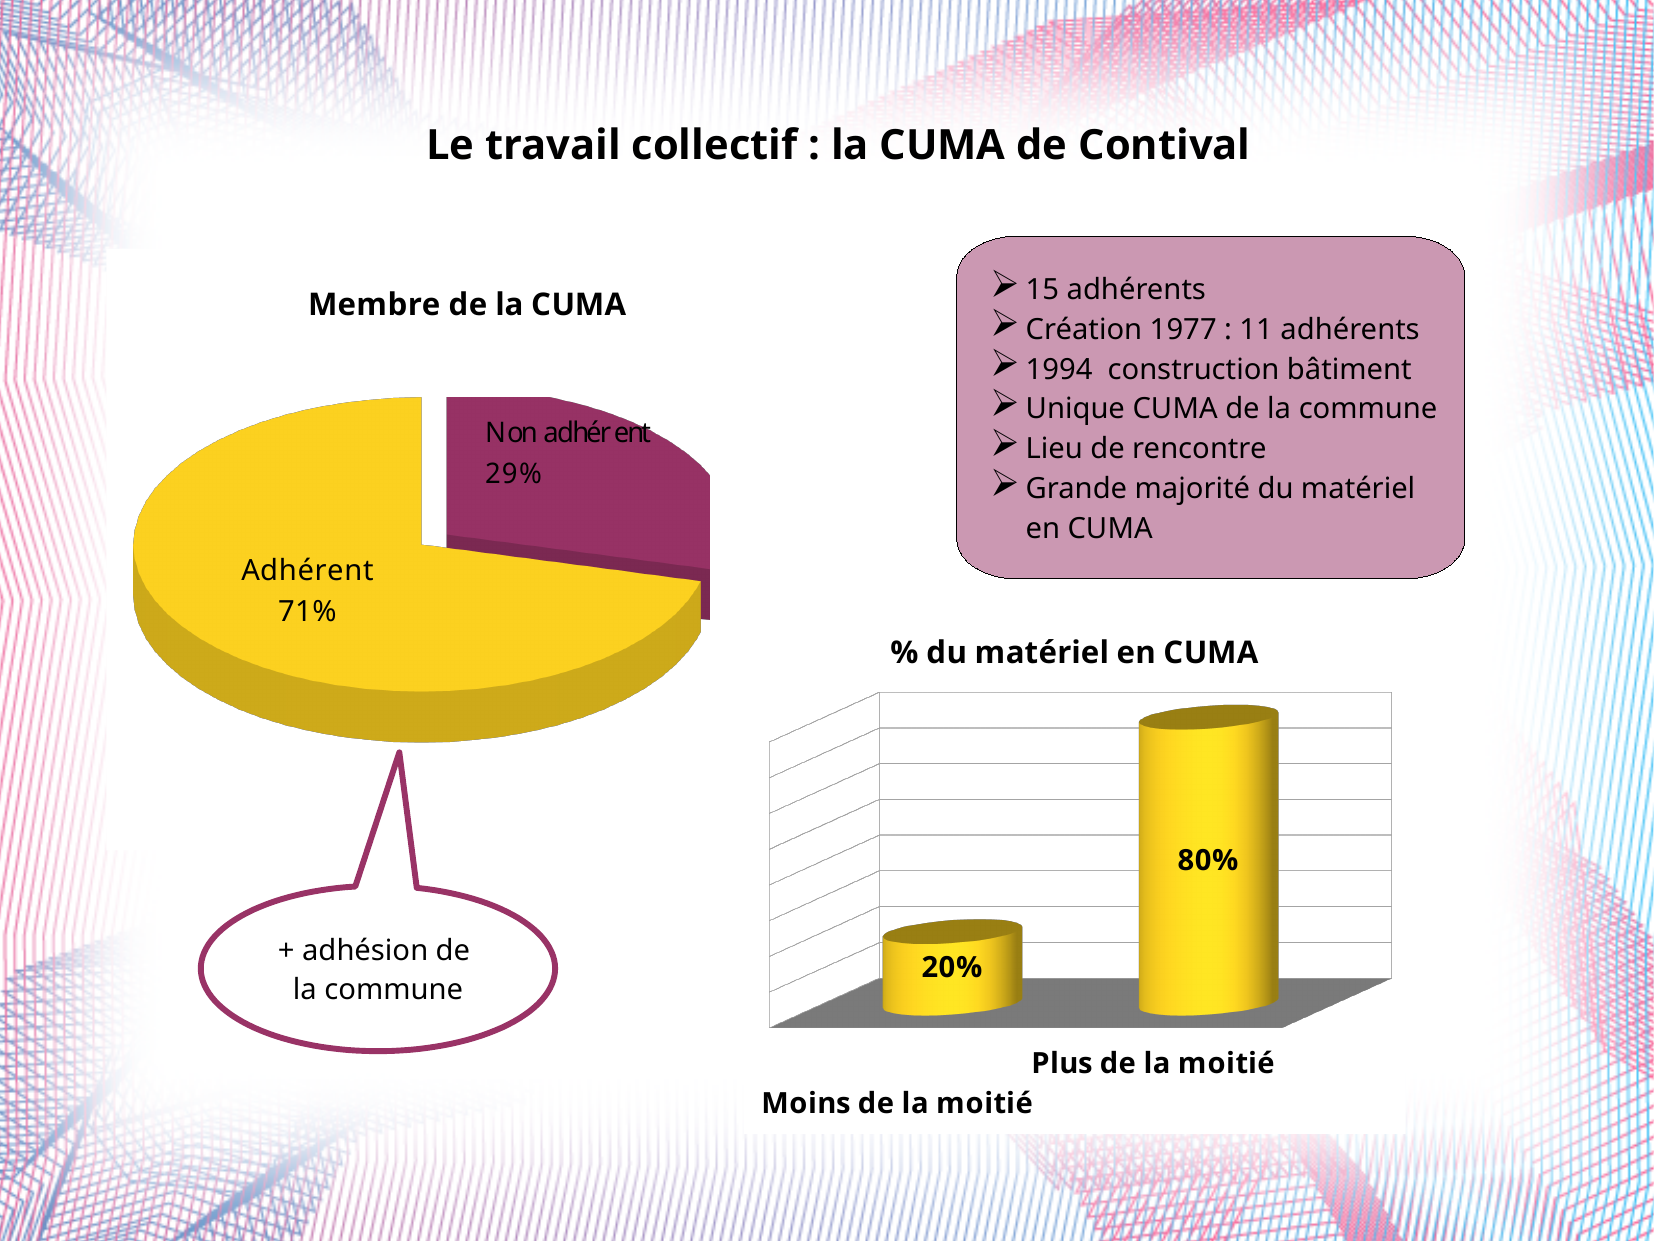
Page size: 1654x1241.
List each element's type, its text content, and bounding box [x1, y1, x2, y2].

text_box Le travail collectif : la CUMA de Contival [141, 106, 1536, 180]
text_box + adhésion de la commune [200, 752, 556, 1052]
chart [106, 248, 1406, 1134]
picture [0, 0, 1654, 1241]
text_box 15 adhérents Création 1977 : 11 adhérents 1994 construction bâtiment Unique CUMA de la commune Lieu de rencontre Grande majorité du matériel en CUMA [956, 236, 1465, 579]
